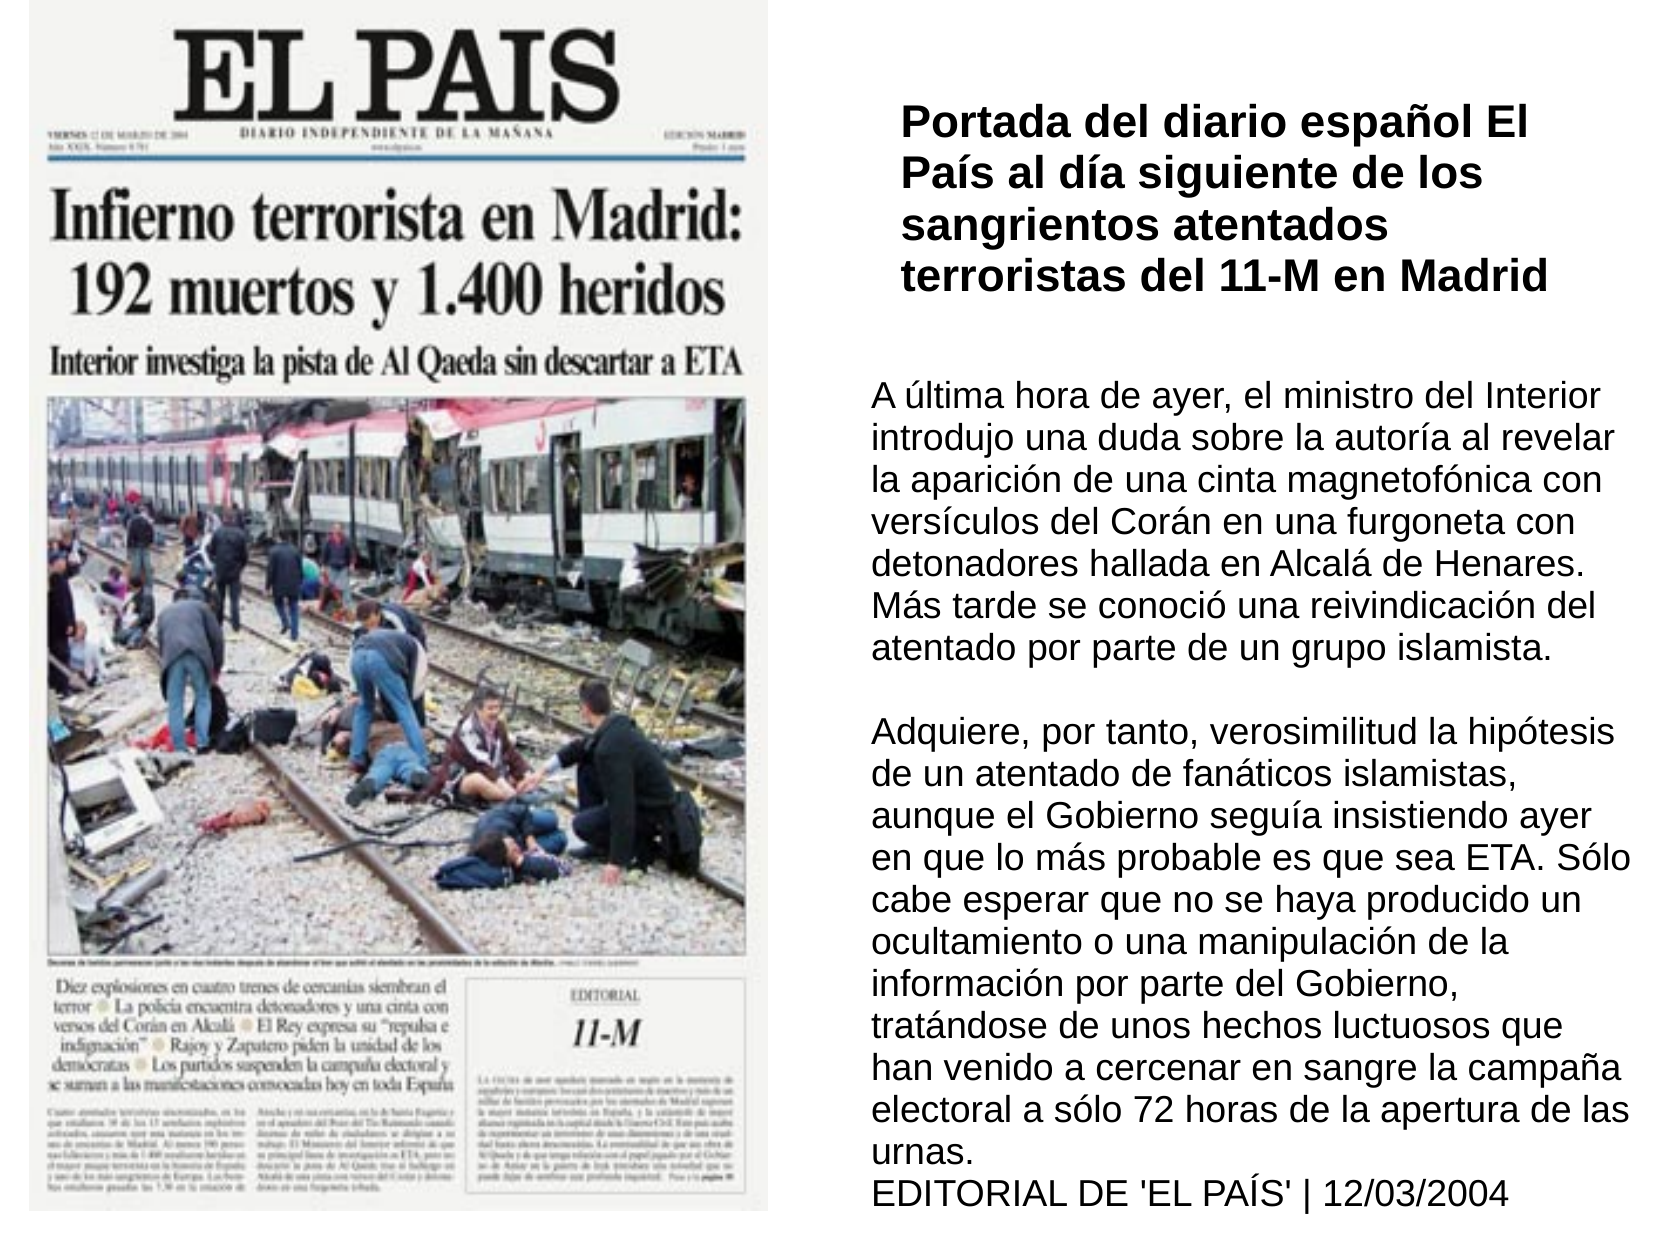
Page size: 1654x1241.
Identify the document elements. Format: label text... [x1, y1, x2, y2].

text_box A última hora de ayer, el ministro del Interior introdujo una duda sobre la autoría al revelar la aparición de una cinta magnetofónica con versículos del Corán en una furgoneta con detonadores hallada en Alcalá de Henares. Más tarde se conoció una reivindicación del atentado por parte de un grupo islamista. Adquiere, por tanto, verosimilitud la hipótesis de un atentado de fanáticos islamistas, aunque el Gobierno seguía insistiendo ayer en que lo más probable es que sea ETA. Sólo cabe esperar que no se haya producido un ocultamiento o una manipulación de la información por parte del Gobierno, tratándose de unos hechos luctuosos que han venido a cercenar en sangre la campaña electoral a sólo 72 horas de la apertura de las urnas. EDITORIAL DE 'EL PAÍS' | 12/03/2004 [856, 367, 1647, 1224]
text_box Portada del diario español El País al día siguiente de los sangrientos atentados terroristas del 11-M en Madrid [885, 88, 1565, 367]
picture [29, 0, 768, 1211]
